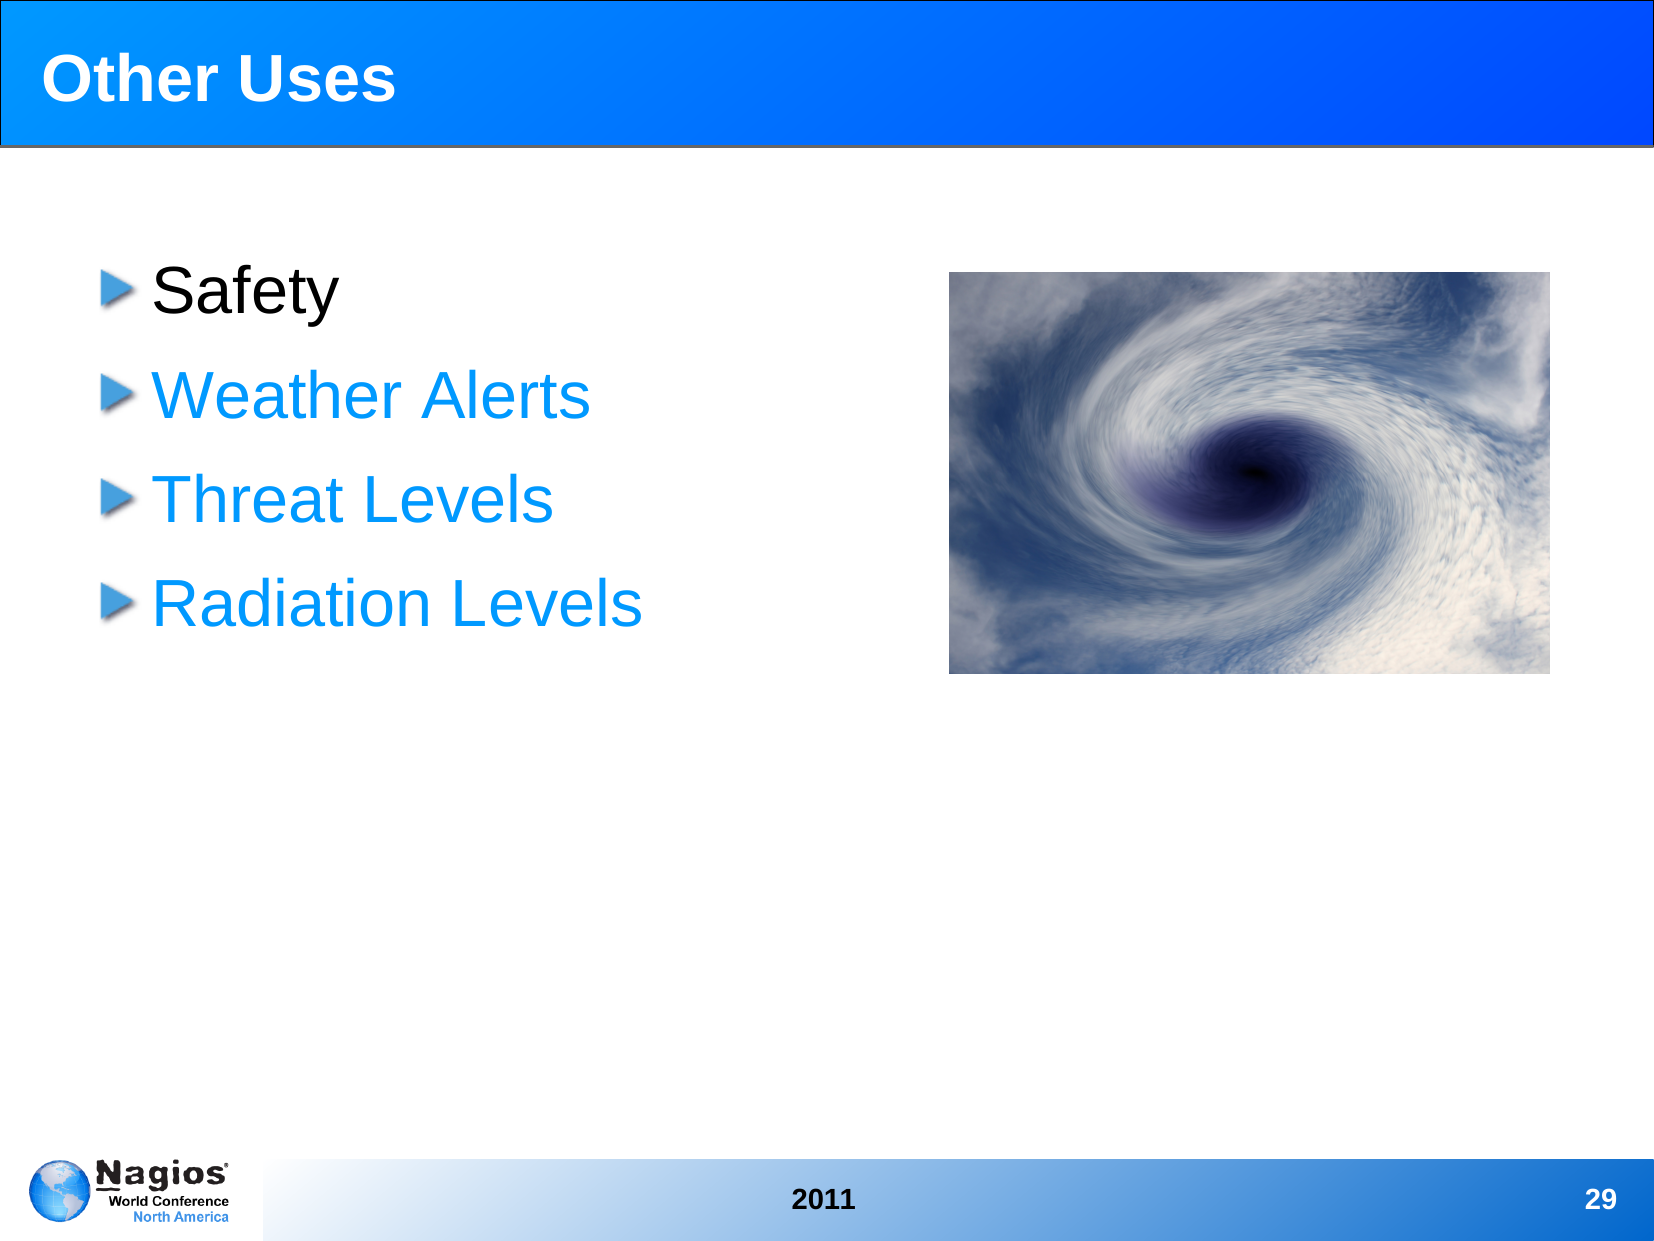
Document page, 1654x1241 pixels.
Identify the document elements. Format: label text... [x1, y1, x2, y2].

list Safety Weather Alerts Threat Levels Radiation Levels [80, 253, 1569, 1058]
picture [949, 272, 1550, 674]
title Other Uses [41, 36, 1248, 120]
picture [29, 1159, 229, 1235]
